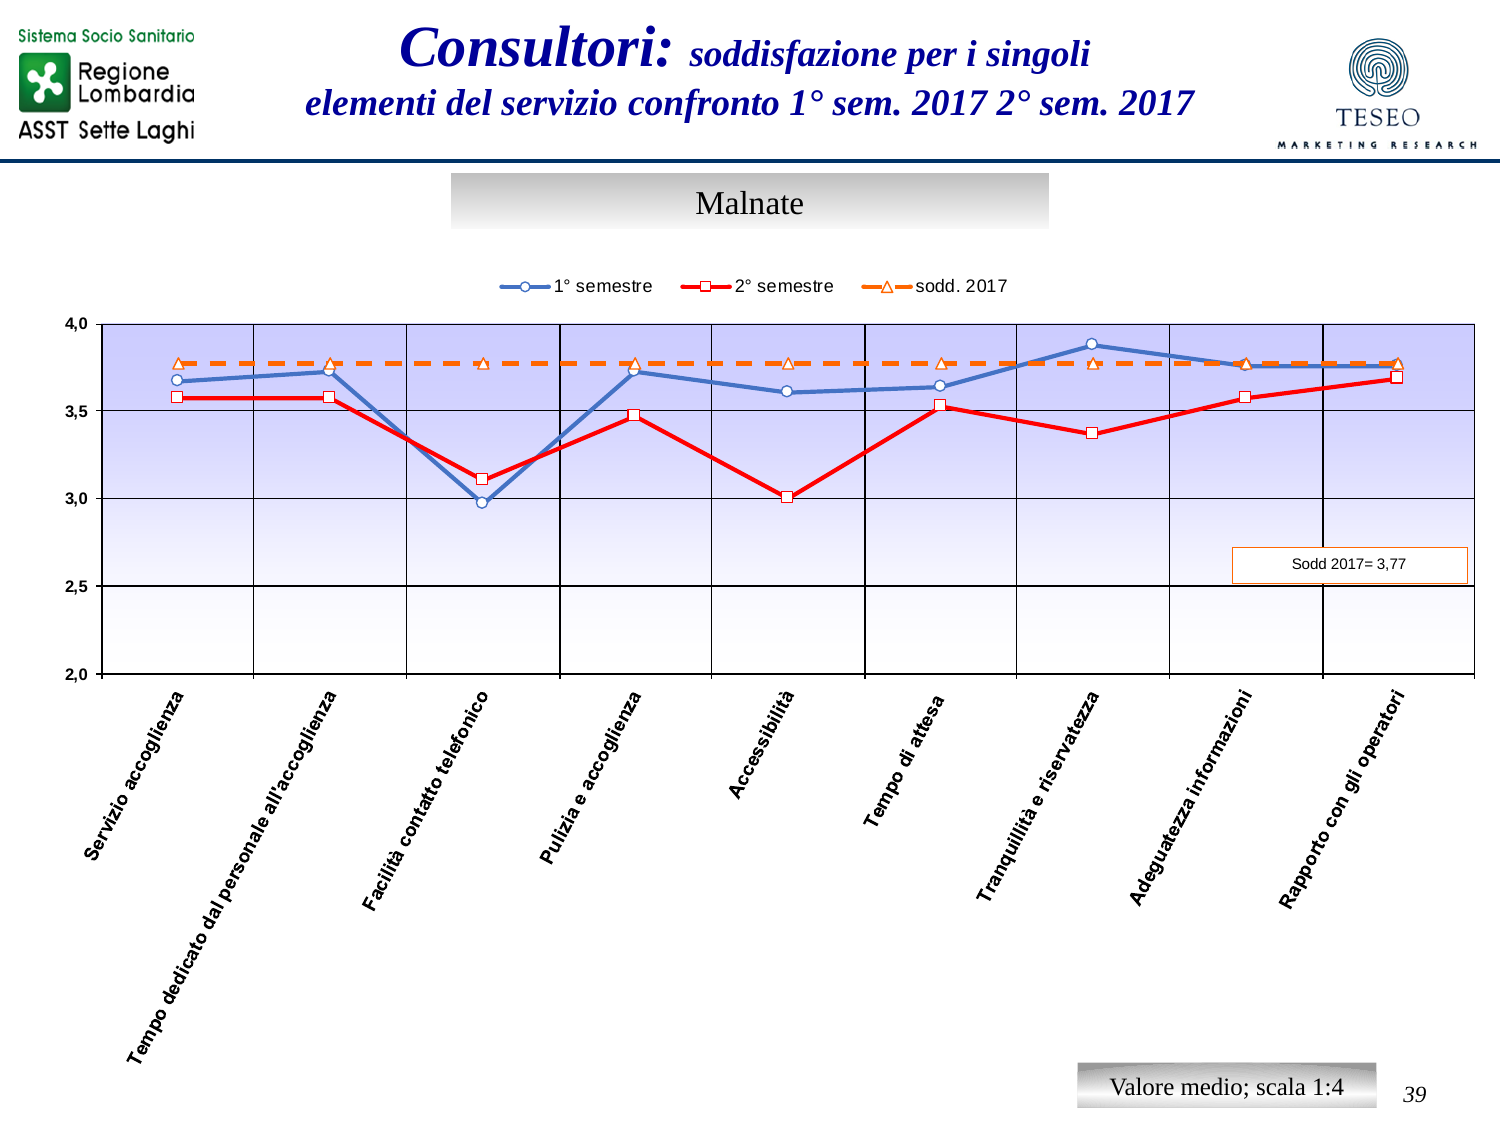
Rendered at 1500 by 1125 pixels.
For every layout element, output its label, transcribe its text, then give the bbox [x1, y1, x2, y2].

text_box Valore medio; scala 1:4 [1077, 1062, 1377, 1108]
text_box Malnate [451, 173, 1049, 229]
text_box Consultori: soddisfazione per i singoli elementi del servizio confronto 1° sem. 2017 2° sem. 2017 [206, 25, 1294, 151]
picture [1294, 30, 1481, 149]
picture [19, 26, 194, 148]
picture [21, 259, 1479, 1089]
